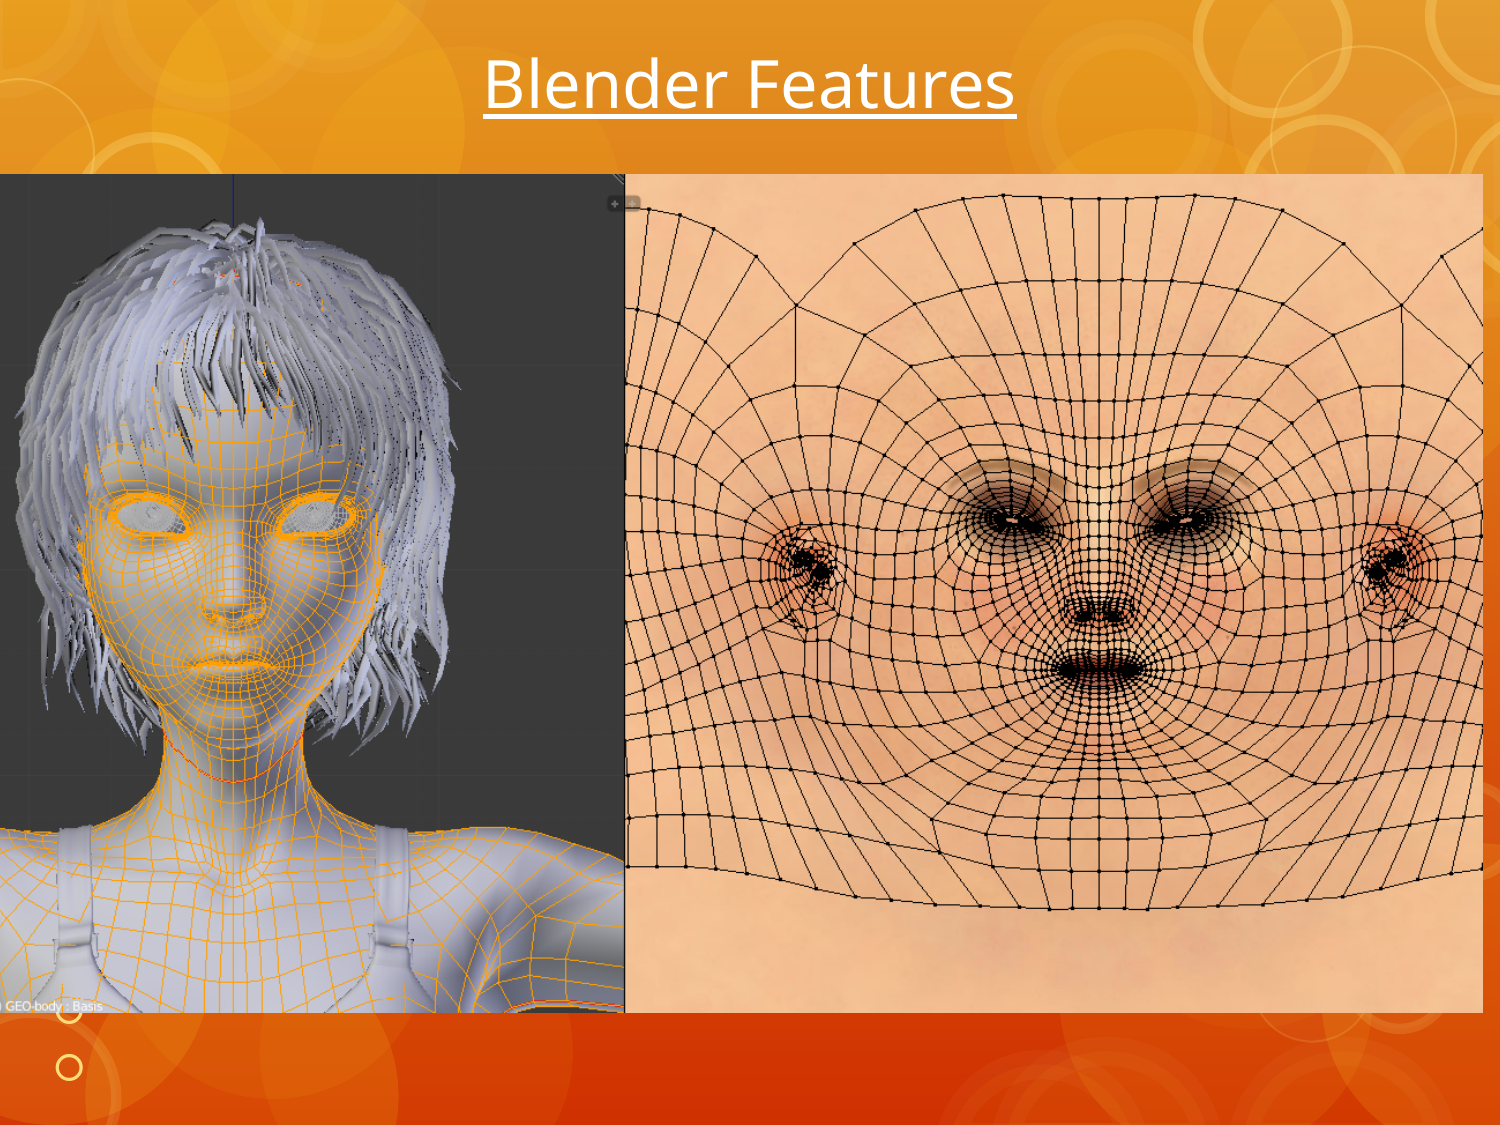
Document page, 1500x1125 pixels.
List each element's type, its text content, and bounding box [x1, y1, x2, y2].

picture [0, 174, 1483, 1013]
list Fast UV Unwrapping Easily unwrap your mesh right inside Blender, and use image textures or paint your own directly onto the model. Blender allows for: Fast Cube, Cylinder, Sphere and Camera projections Conformal and Angle Based unwrapping (with edge seams and vertex pinning) Painting directly onto the mesh Multiple UV layers UV layout image exporting [37, 262, 1500, 1125]
title Blender Features [0, 1, 1500, 163]
